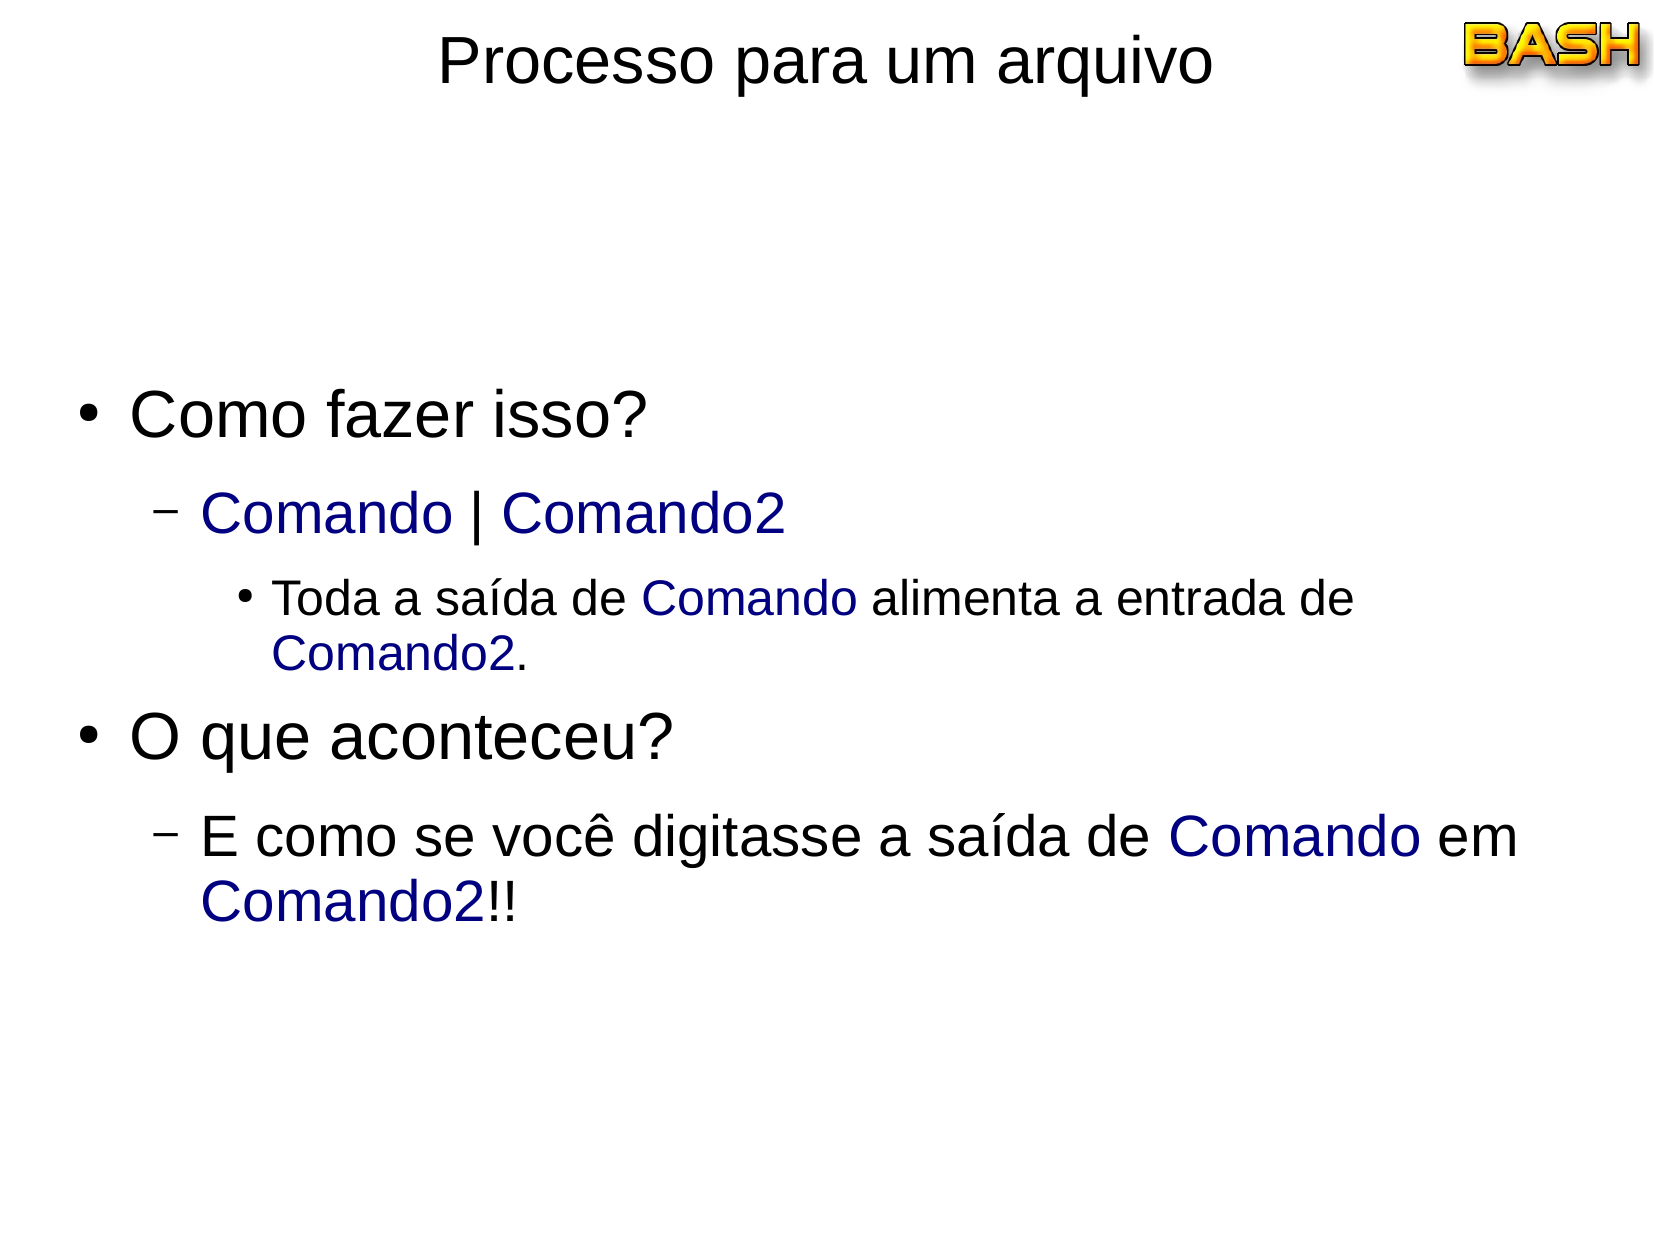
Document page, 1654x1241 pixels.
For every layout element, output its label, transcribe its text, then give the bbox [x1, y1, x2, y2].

picture [1450, 0, 1654, 96]
list Como fazer isso? Comando | Comando2 Toda a saída de Comando alimenta a entrada de Comando2. O que aconteceu? E como se você digitasse a saída de Comando em Comando2!! [59, 376, 1595, 934]
title Processo para um arquivo [82, 22, 1571, 98]
